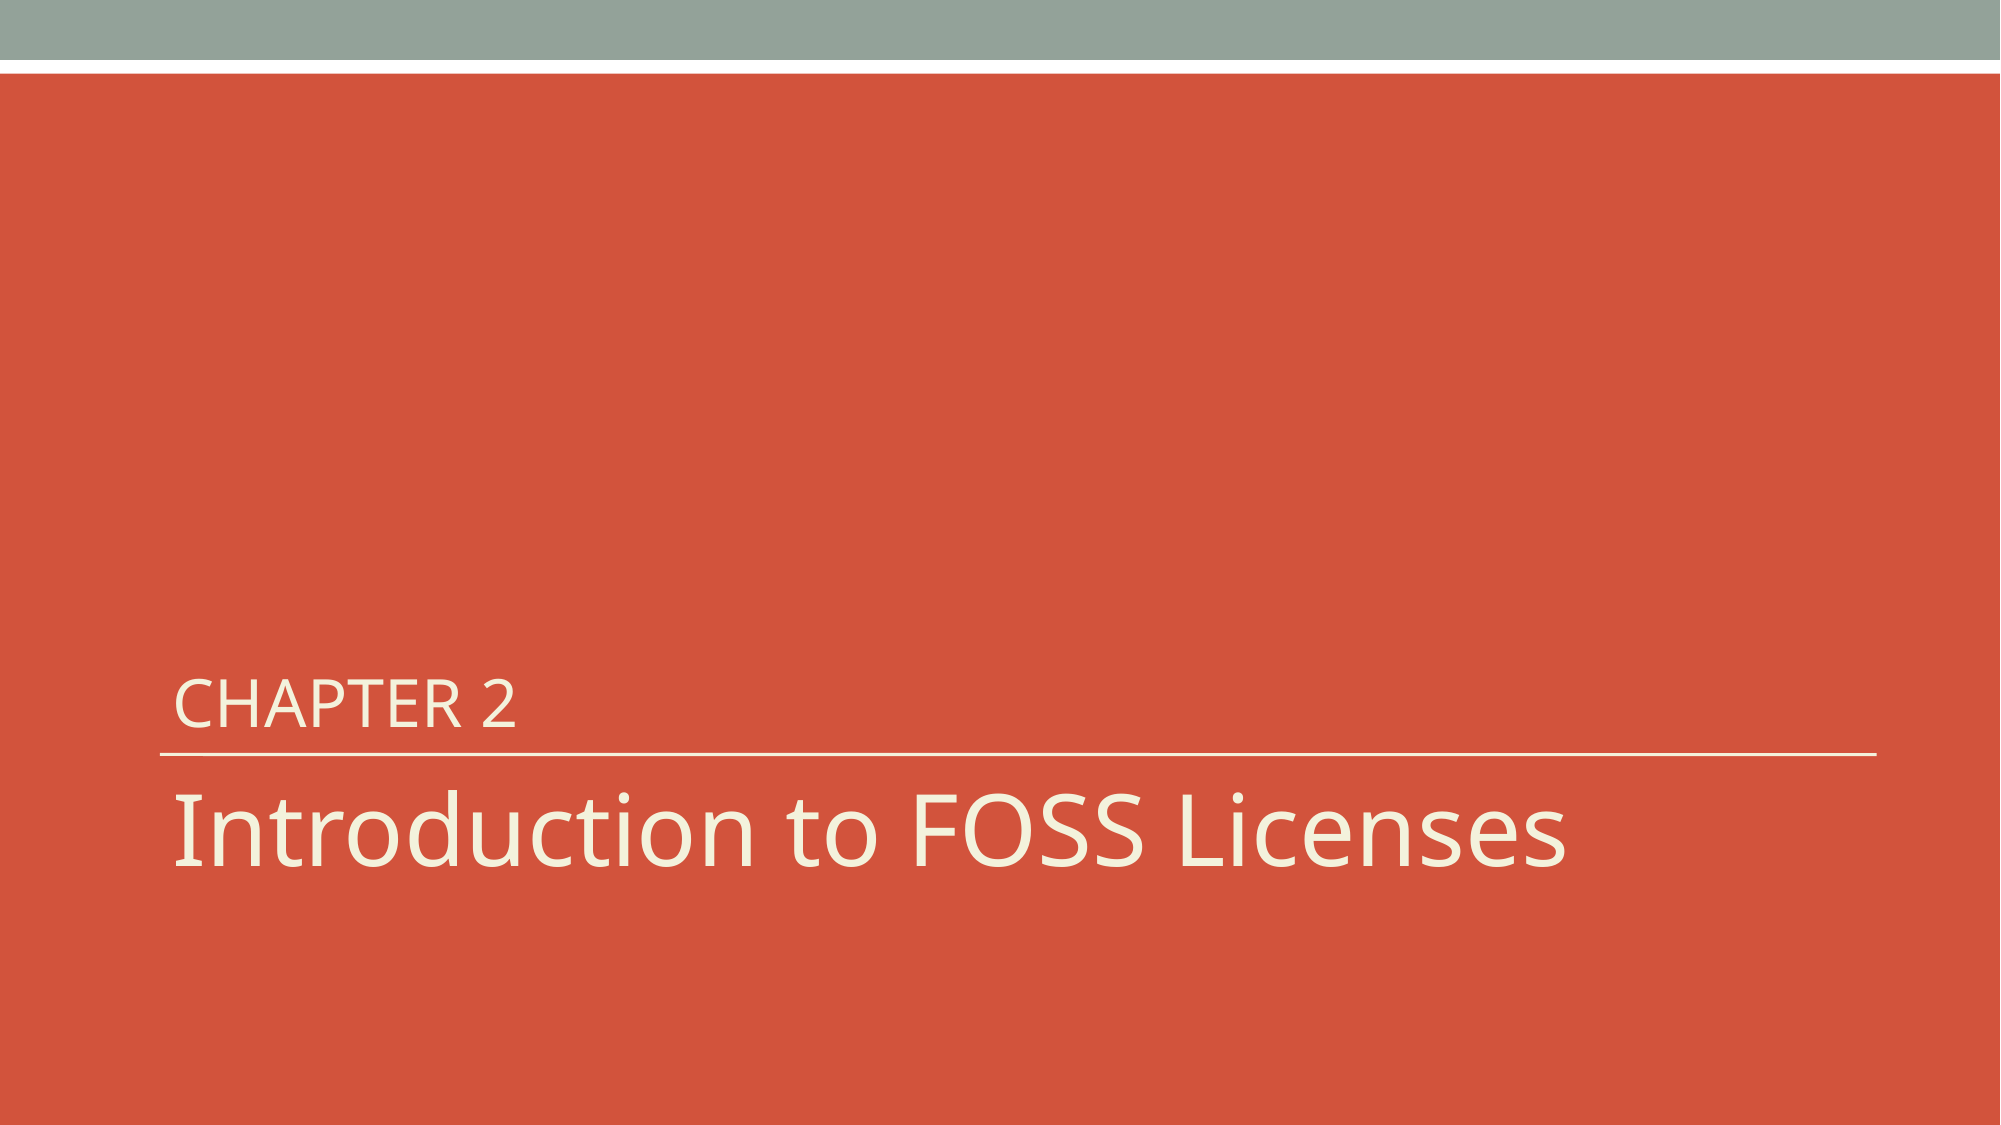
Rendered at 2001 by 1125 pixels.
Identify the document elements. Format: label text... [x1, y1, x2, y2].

list Introduction to FOSS Licenses [157, 758, 1858, 1006]
title CHAPTER 2 [157, 387, 1858, 749]
